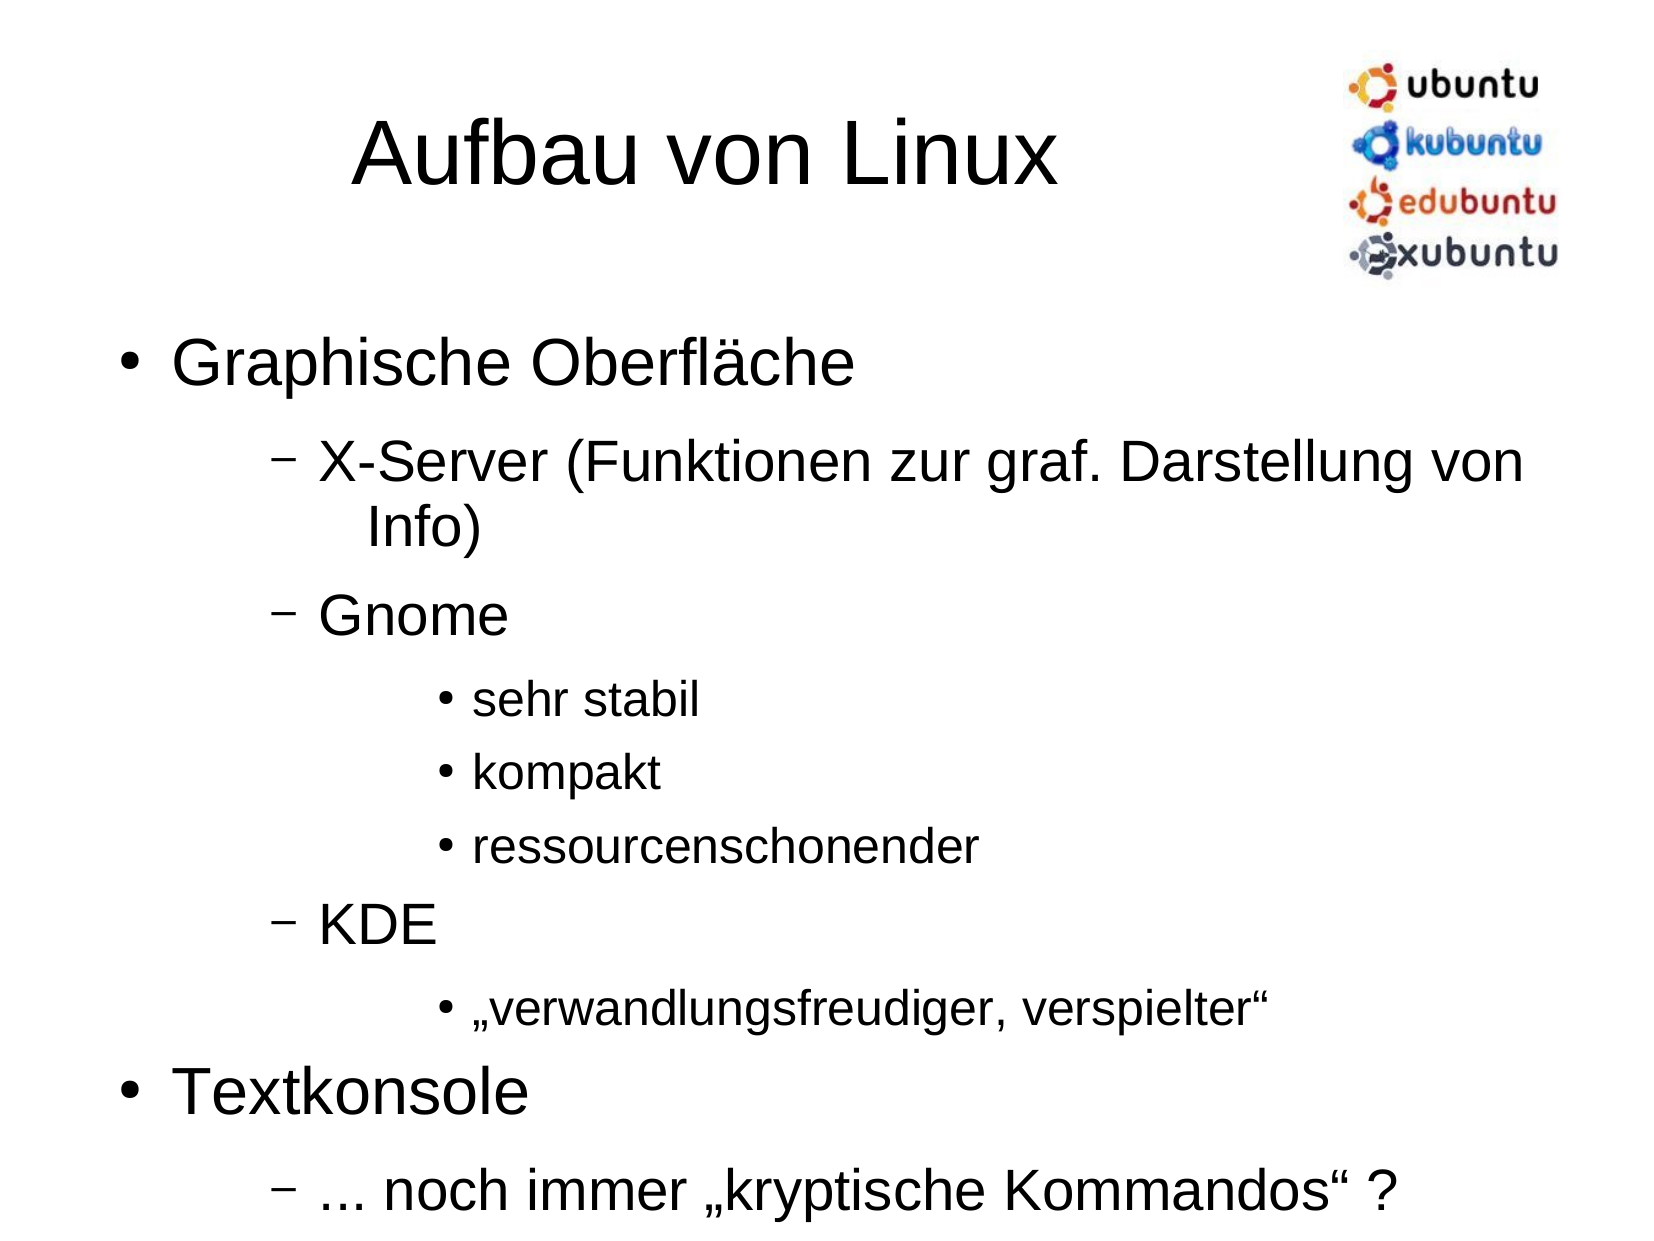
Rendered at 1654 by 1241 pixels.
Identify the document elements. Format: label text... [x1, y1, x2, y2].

title Aufbau von Linux [82, 49, 1329, 257]
picture [1343, 50, 1565, 296]
list Graphische Oberfläche X-Server (Funktionen zur graf. Darstellung von Info) Gnome sehr stabil kompakt ressourcenschonender KDE „verwandlungsfreudiger, verspielter“ Textkonsole ... noch immer „kryptische Kommandos“ ? [82, 324, 1571, 1182]
